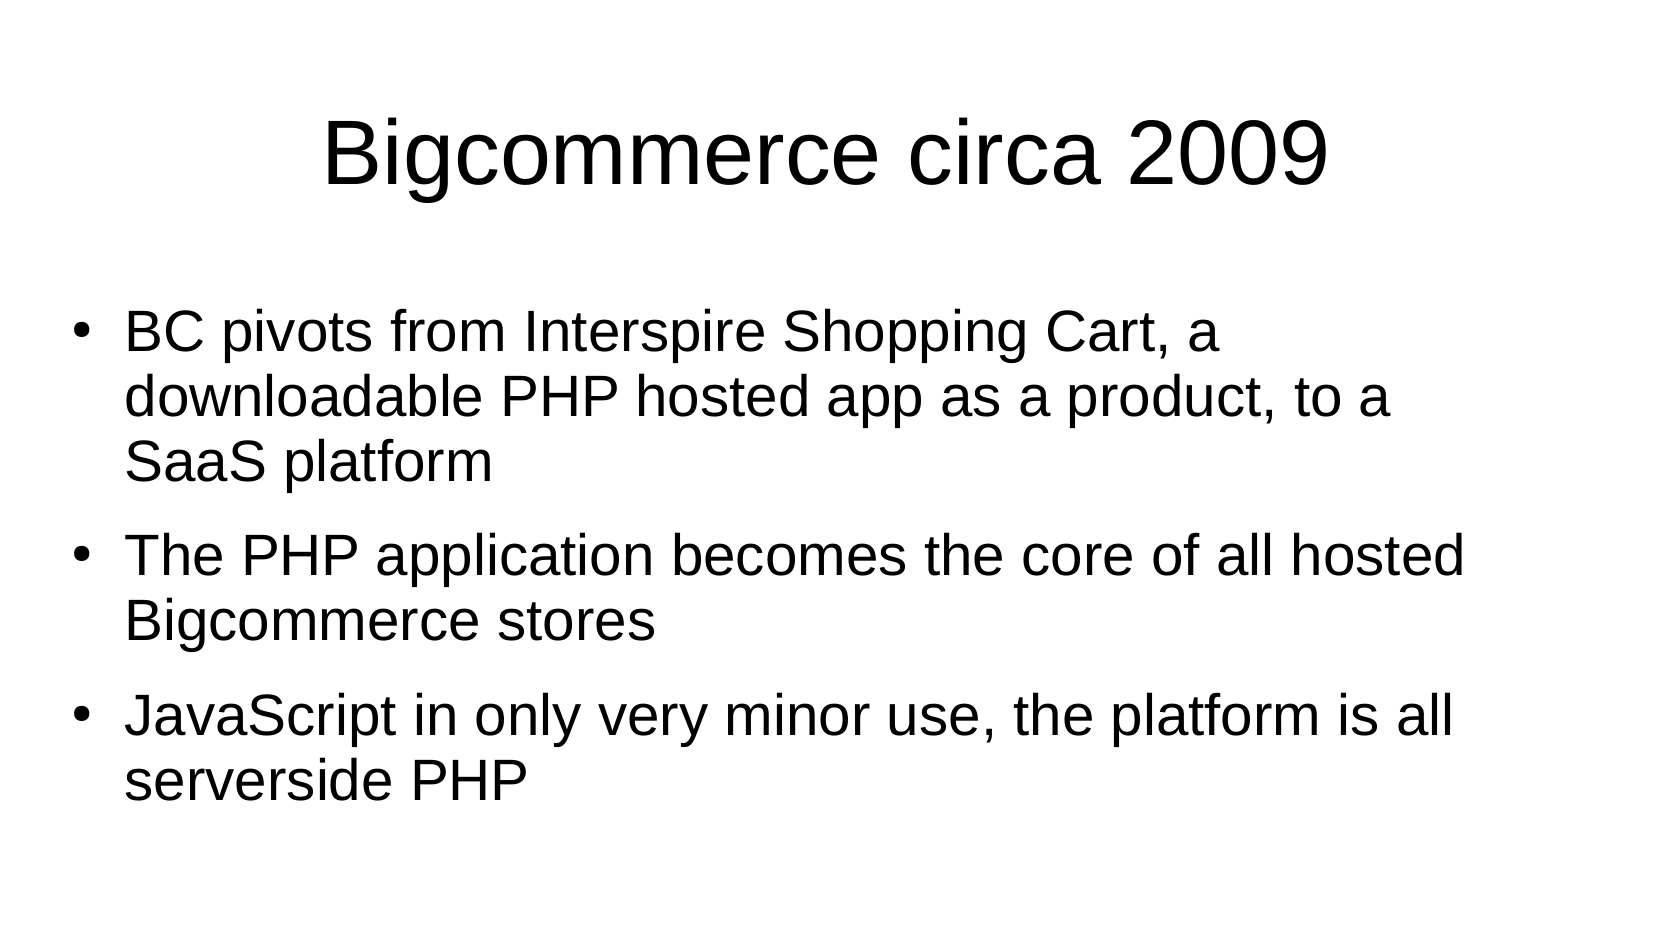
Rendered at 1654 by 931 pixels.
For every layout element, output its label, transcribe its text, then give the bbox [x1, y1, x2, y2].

list BC pivots from Interspire Shopping Cart, a downloadable PHP hosted app as a product, to a SaaS platform The PHP application becomes the core of all hosted Bigcommerce stores JavaScript in only very minor use, the platform is all serverside PHP [53, 298, 1509, 931]
title Bigcommerce circa 2009 [82, 49, 1571, 257]
